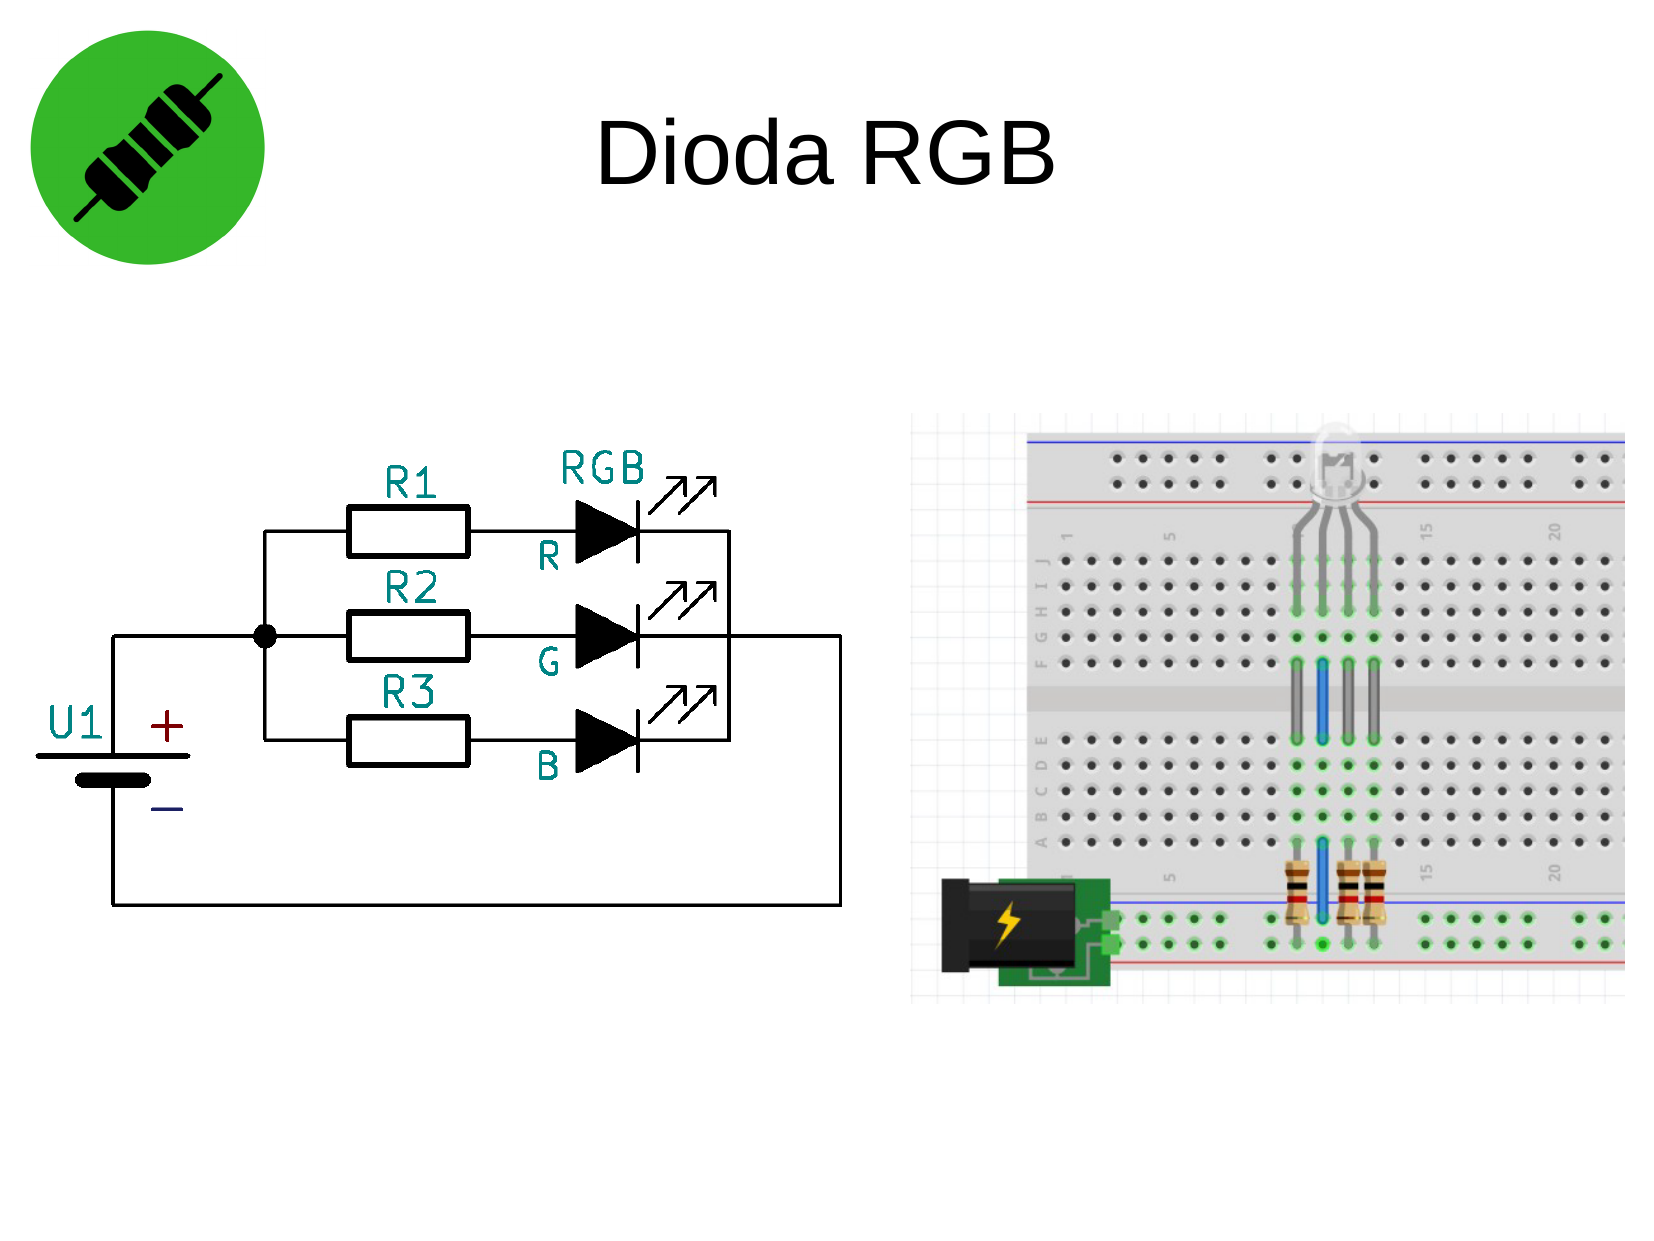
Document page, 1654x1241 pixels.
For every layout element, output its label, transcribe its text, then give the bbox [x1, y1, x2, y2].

picture [29, 29, 266, 266]
title Dioda RGB [266, 49, 1571, 257]
picture [910, 413, 1625, 1004]
picture [29, 442, 857, 921]
